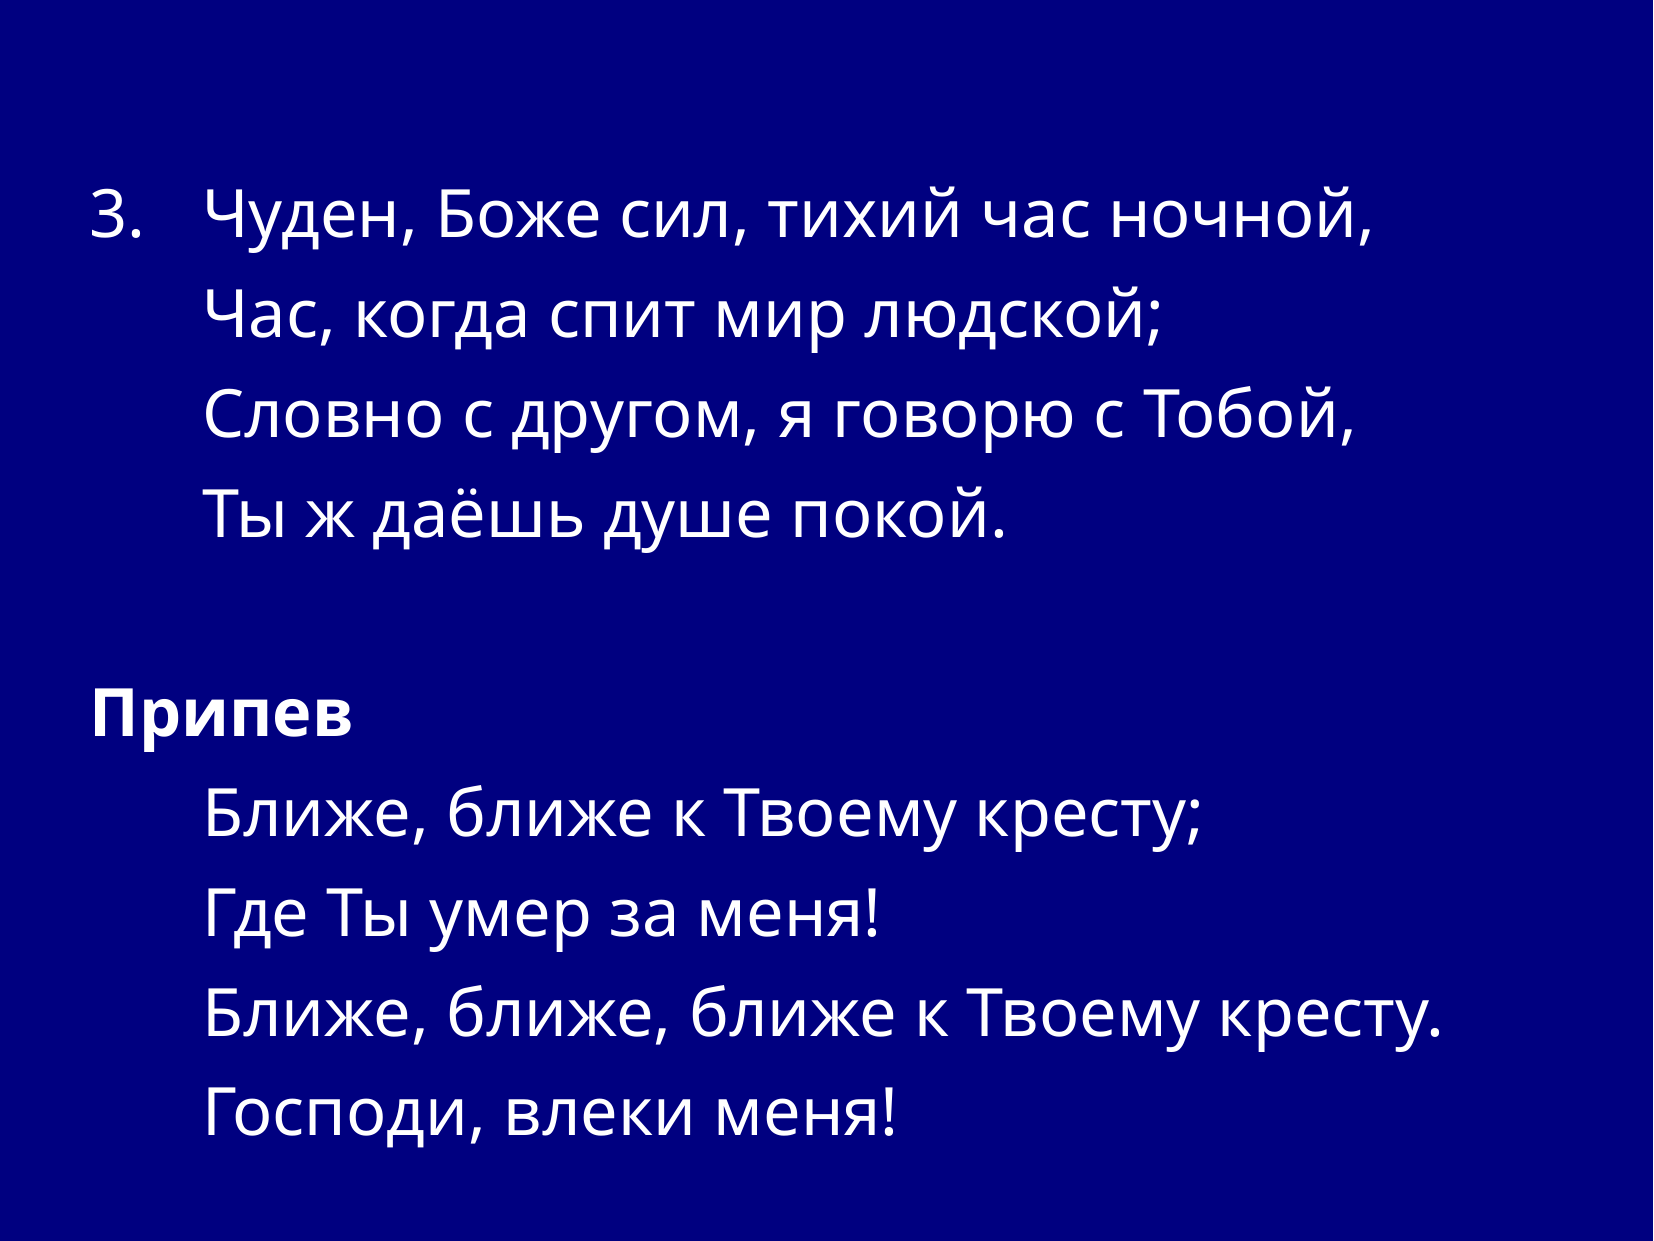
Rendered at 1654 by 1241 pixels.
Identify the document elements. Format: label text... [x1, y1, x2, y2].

text_box 3. Чуден, Боже сил, тихий час ночной, Час, когда спит мир людской; Словно с другом, я говорю с Тобой, Ты ж даёшь душе покой. Припев Ближе, ближе к Твоему кресту; Где Ты умер за меня! Ближе, ближе, ближе к Твоему кресту. Господи, влеки меня! [75, 150, 1653, 1163]
